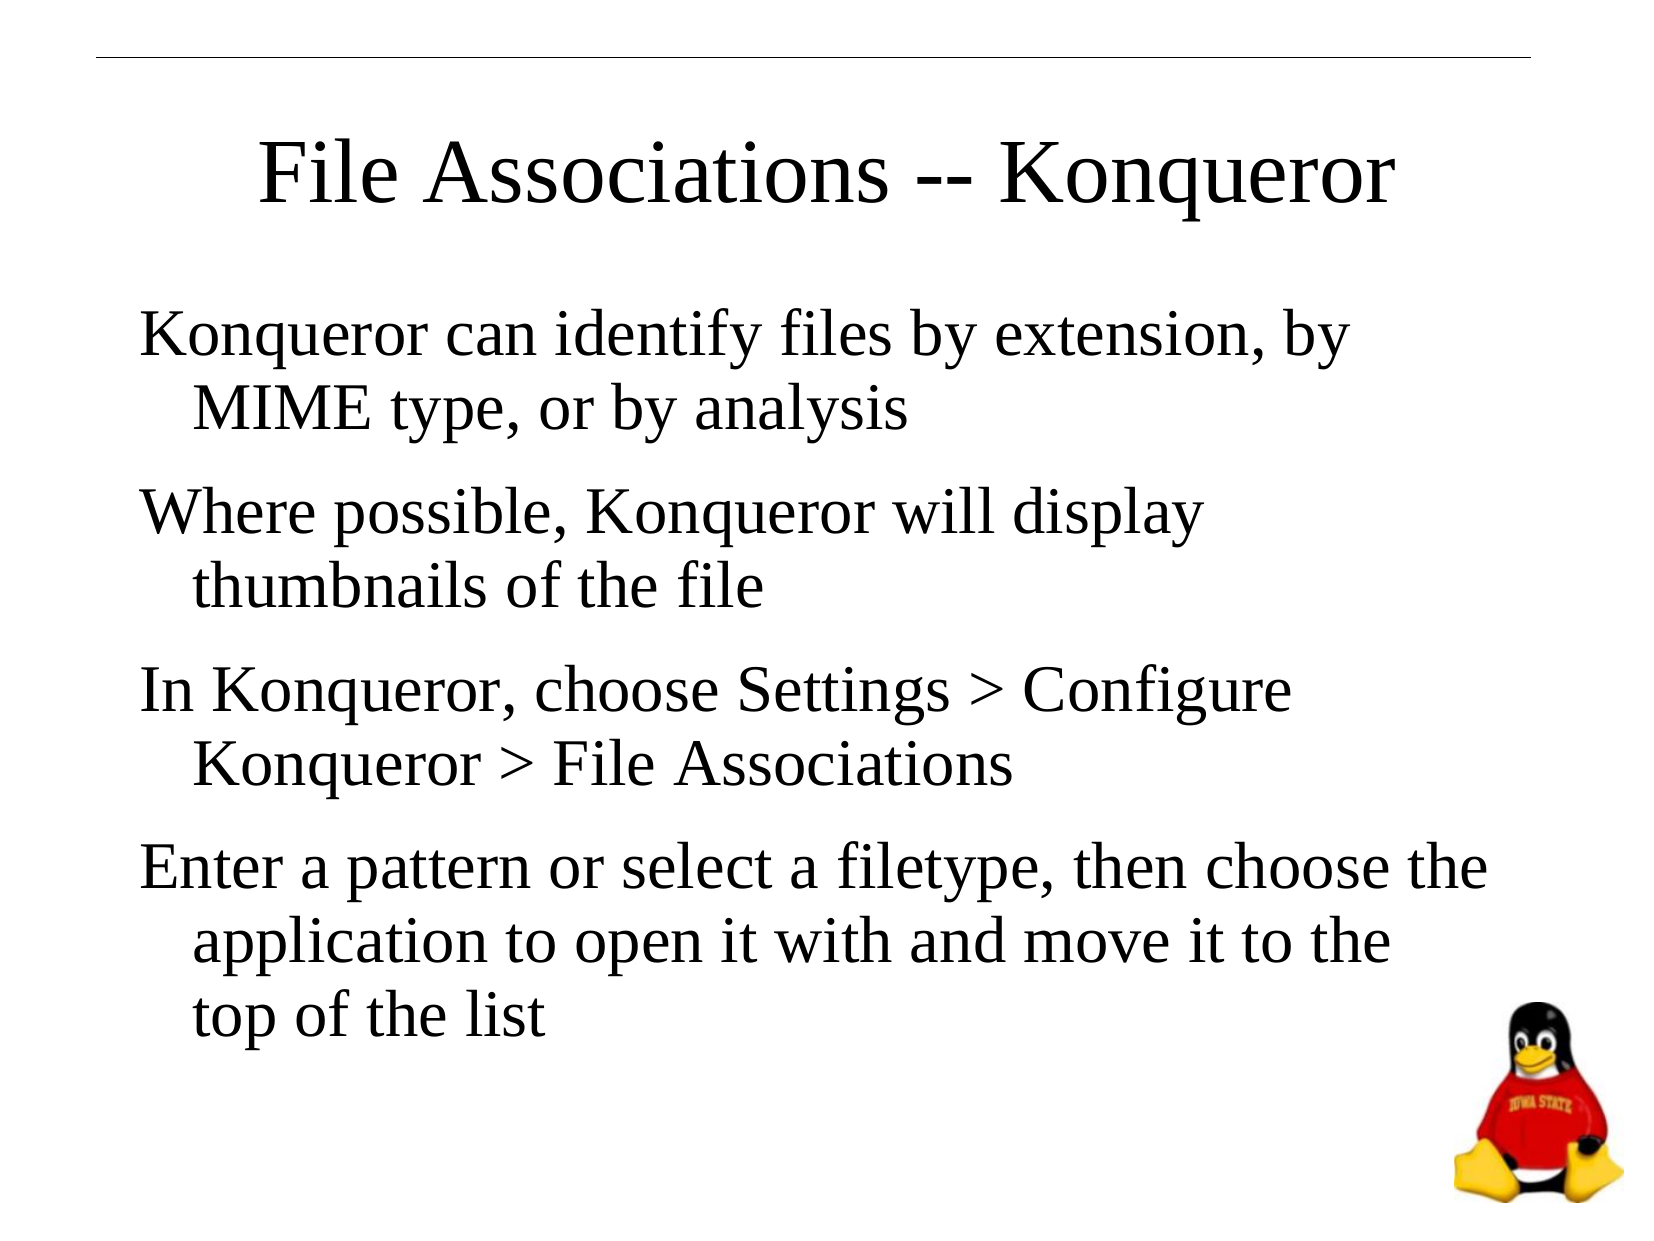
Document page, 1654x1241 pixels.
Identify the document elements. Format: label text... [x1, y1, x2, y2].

title File Associations -- Konqueror [121, 68, 1534, 276]
picture [1495, 1002, 1624, 1203]
list Konqueror can identify files by extension, by MIME type, or by analysis Where possible, Konqueror will display thumbnails of the file In Konqueror, choose Settings > Configure Konqueror > File Associations Enter a pattern or select a filetype, then choose the application to open it with and move it to the top of the list [121, 296, 1495, 1218]
